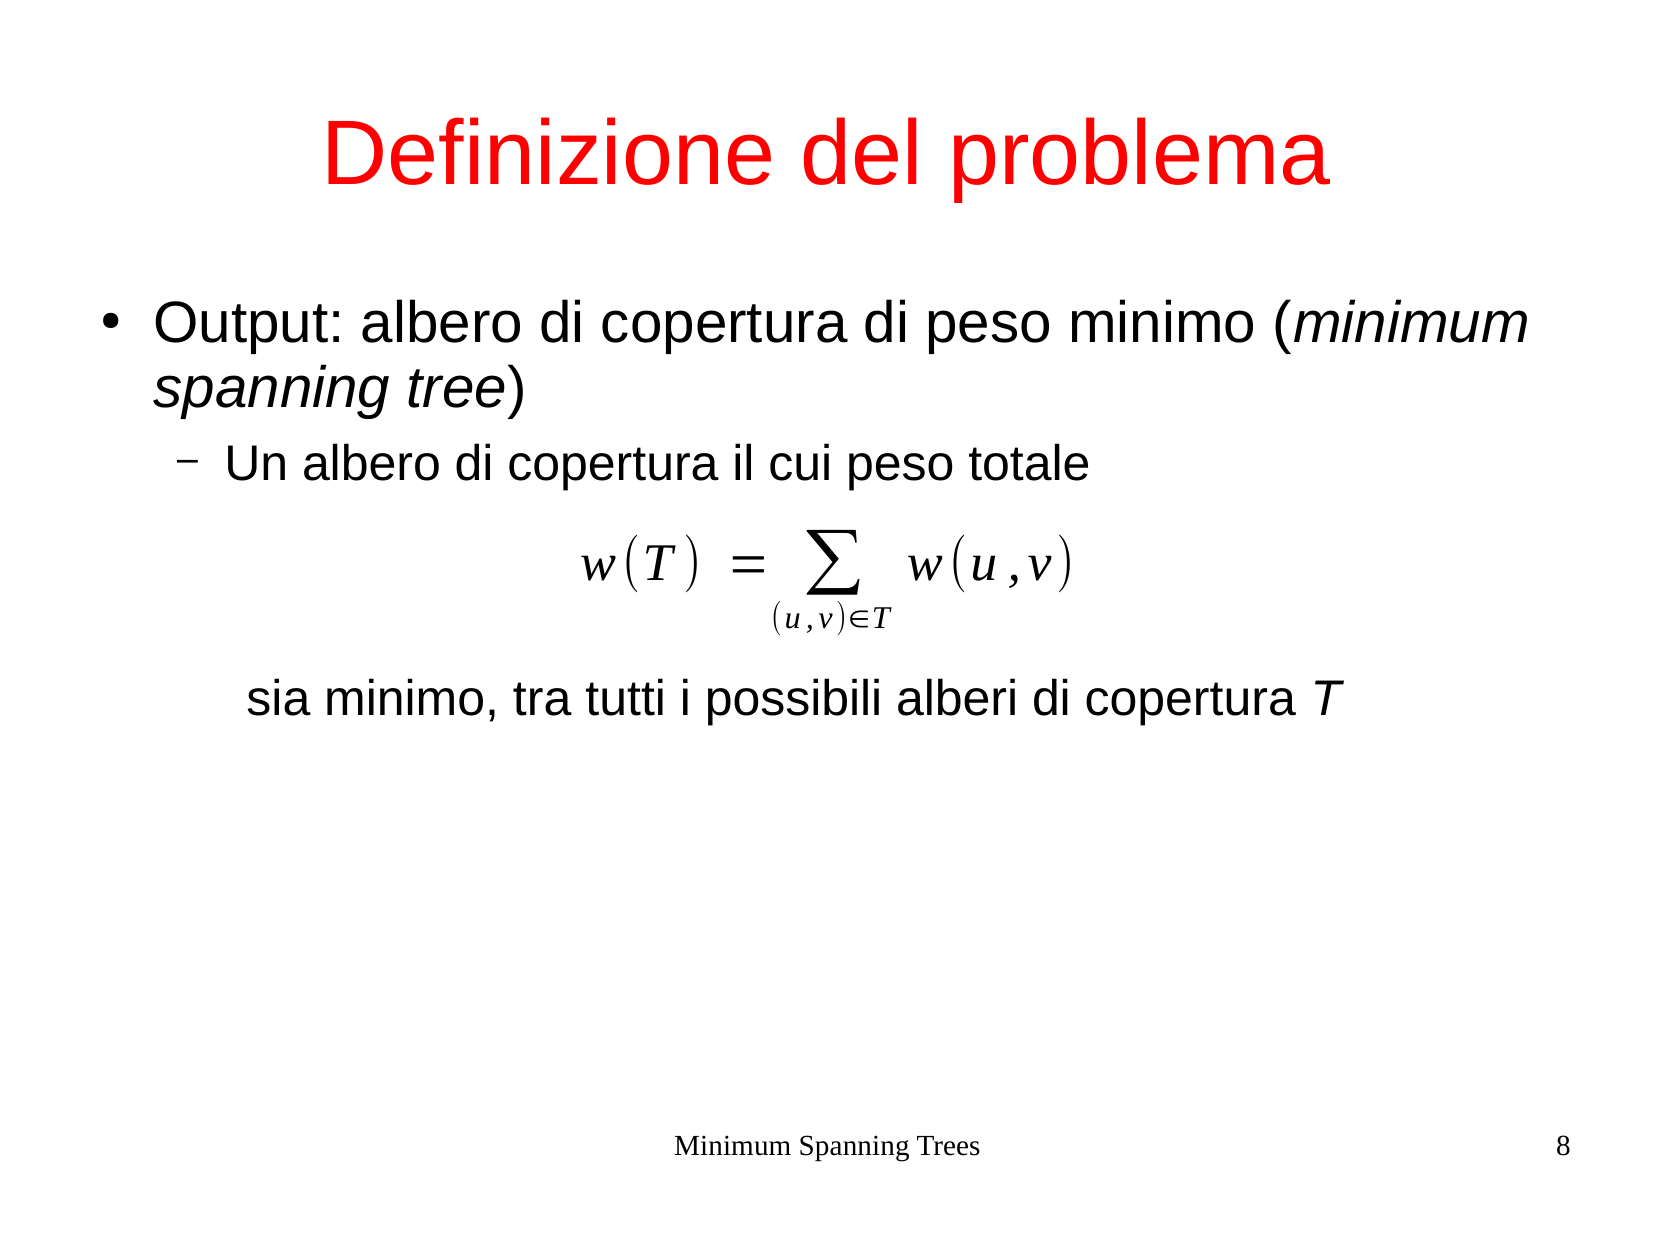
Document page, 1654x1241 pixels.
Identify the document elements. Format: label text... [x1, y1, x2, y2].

chart [572, 526, 1081, 638]
list Output: albero di copertura di peso minimo (minimum spanning tree) Un albero di copertura il cui peso totale sia minimo, tra tutti i possibili alberi di copertura T [82, 290, 1571, 1109]
title Definizione del problema [82, 49, 1571, 257]
